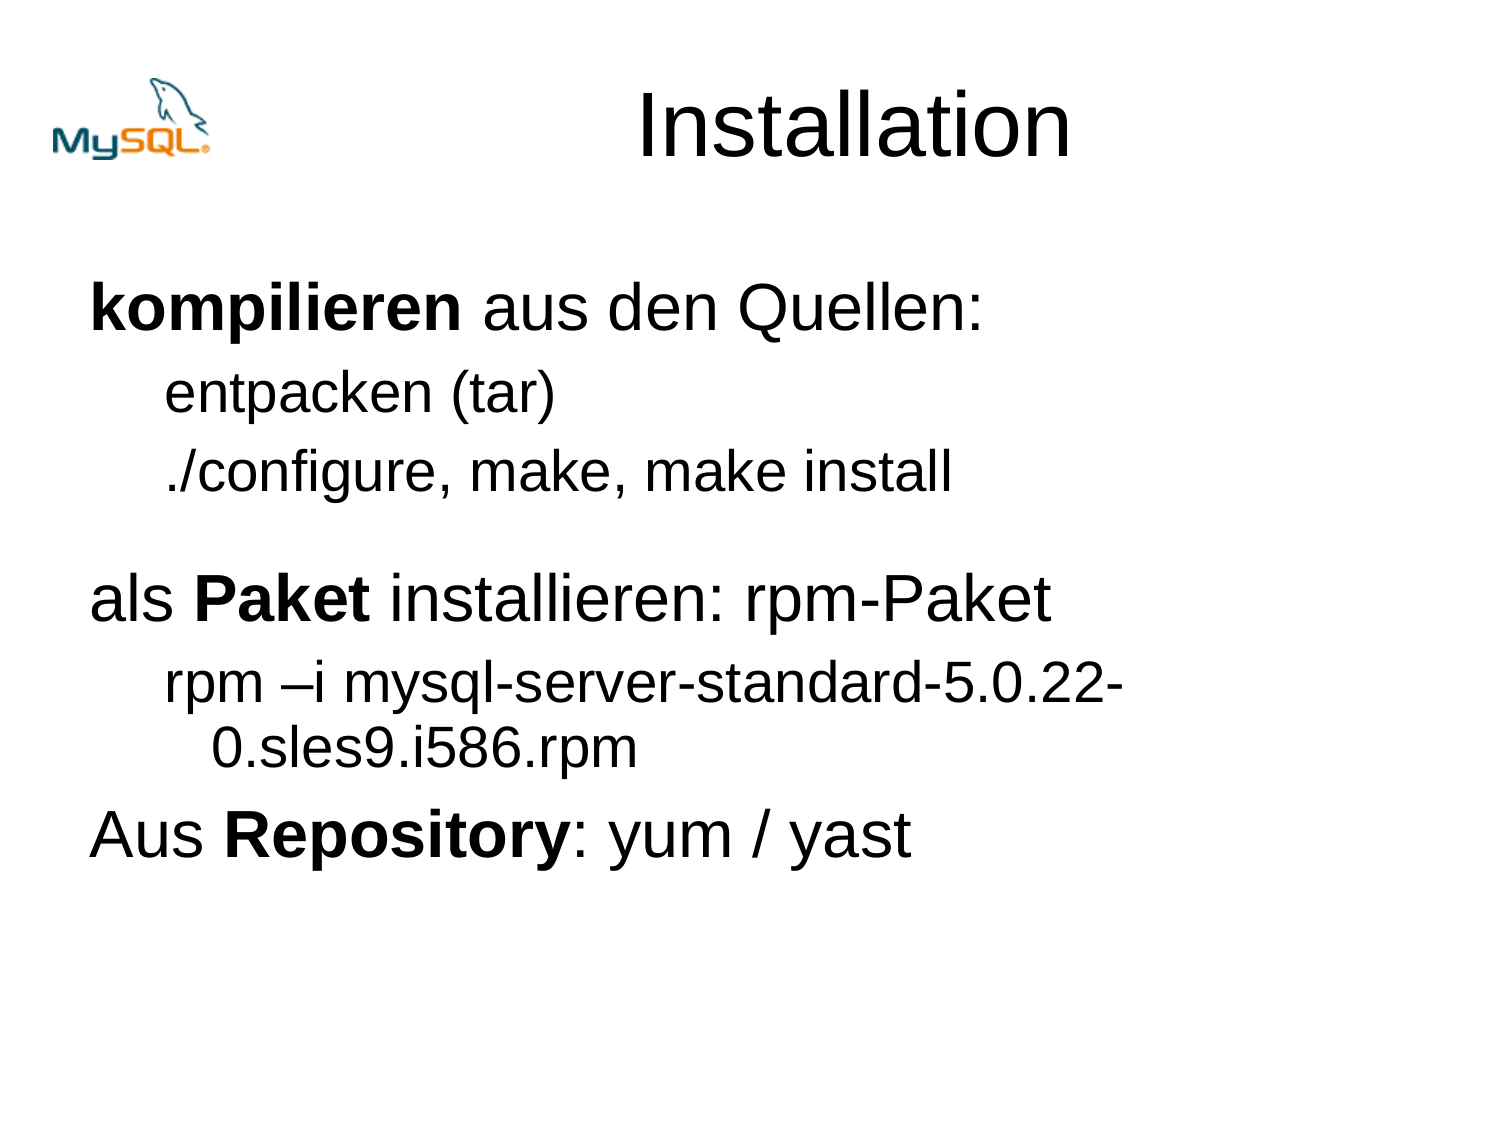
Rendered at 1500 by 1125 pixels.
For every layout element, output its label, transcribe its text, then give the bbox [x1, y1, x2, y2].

title Installation [242, 30, 1469, 219]
list kompilieren aus den Quellen: entpacken (tar) ./configure, make, make install als Paket installieren: rpm-Paket rpm –i mysql-server-standard-5.0.22-0.sles9.i586.rpm Aus Repository: yum / yast [75, 262, 1426, 1006]
picture [53, 78, 210, 160]
